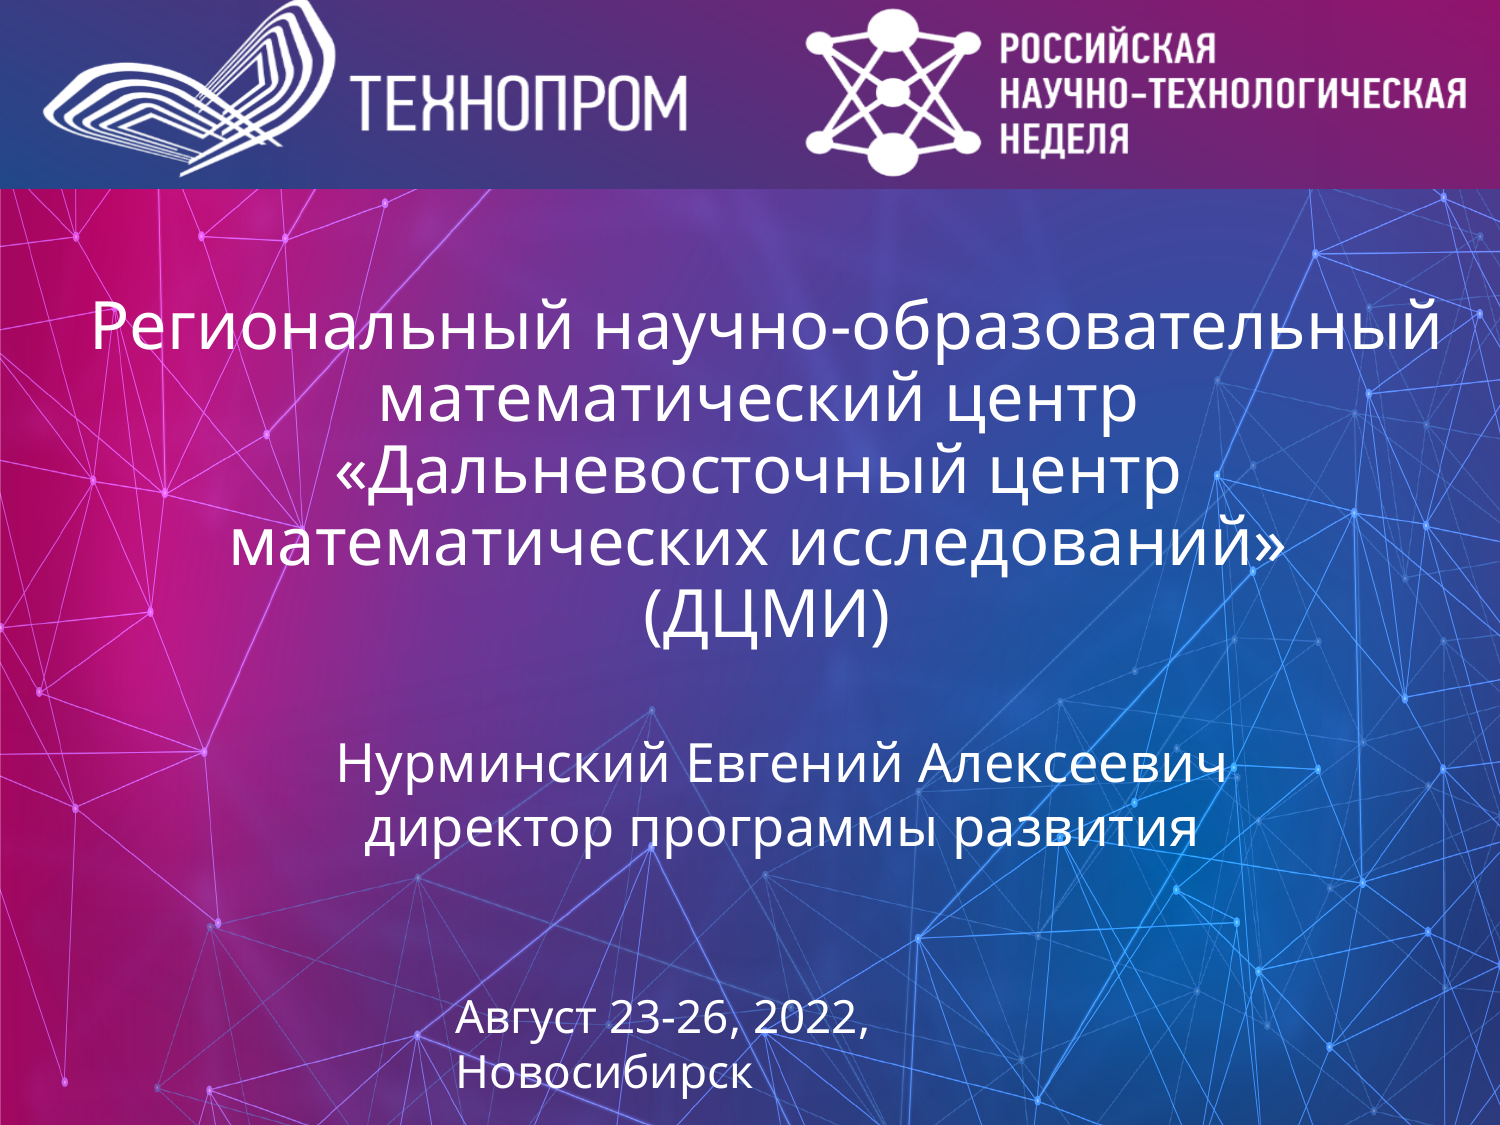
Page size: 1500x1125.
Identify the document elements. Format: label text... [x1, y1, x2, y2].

text_box Нурминский Евгений Алексеевич директор программы развития [213, 720, 1352, 866]
picture [0, 0, 1500, 1125]
text_box Август 23-26, 2022, Новосибирск [440, 979, 1191, 1105]
title Региональный научно-образовательный математический центр «Дальневосточный центр математических исследований» (ДЦМИ) [76, 297, 1459, 652]
